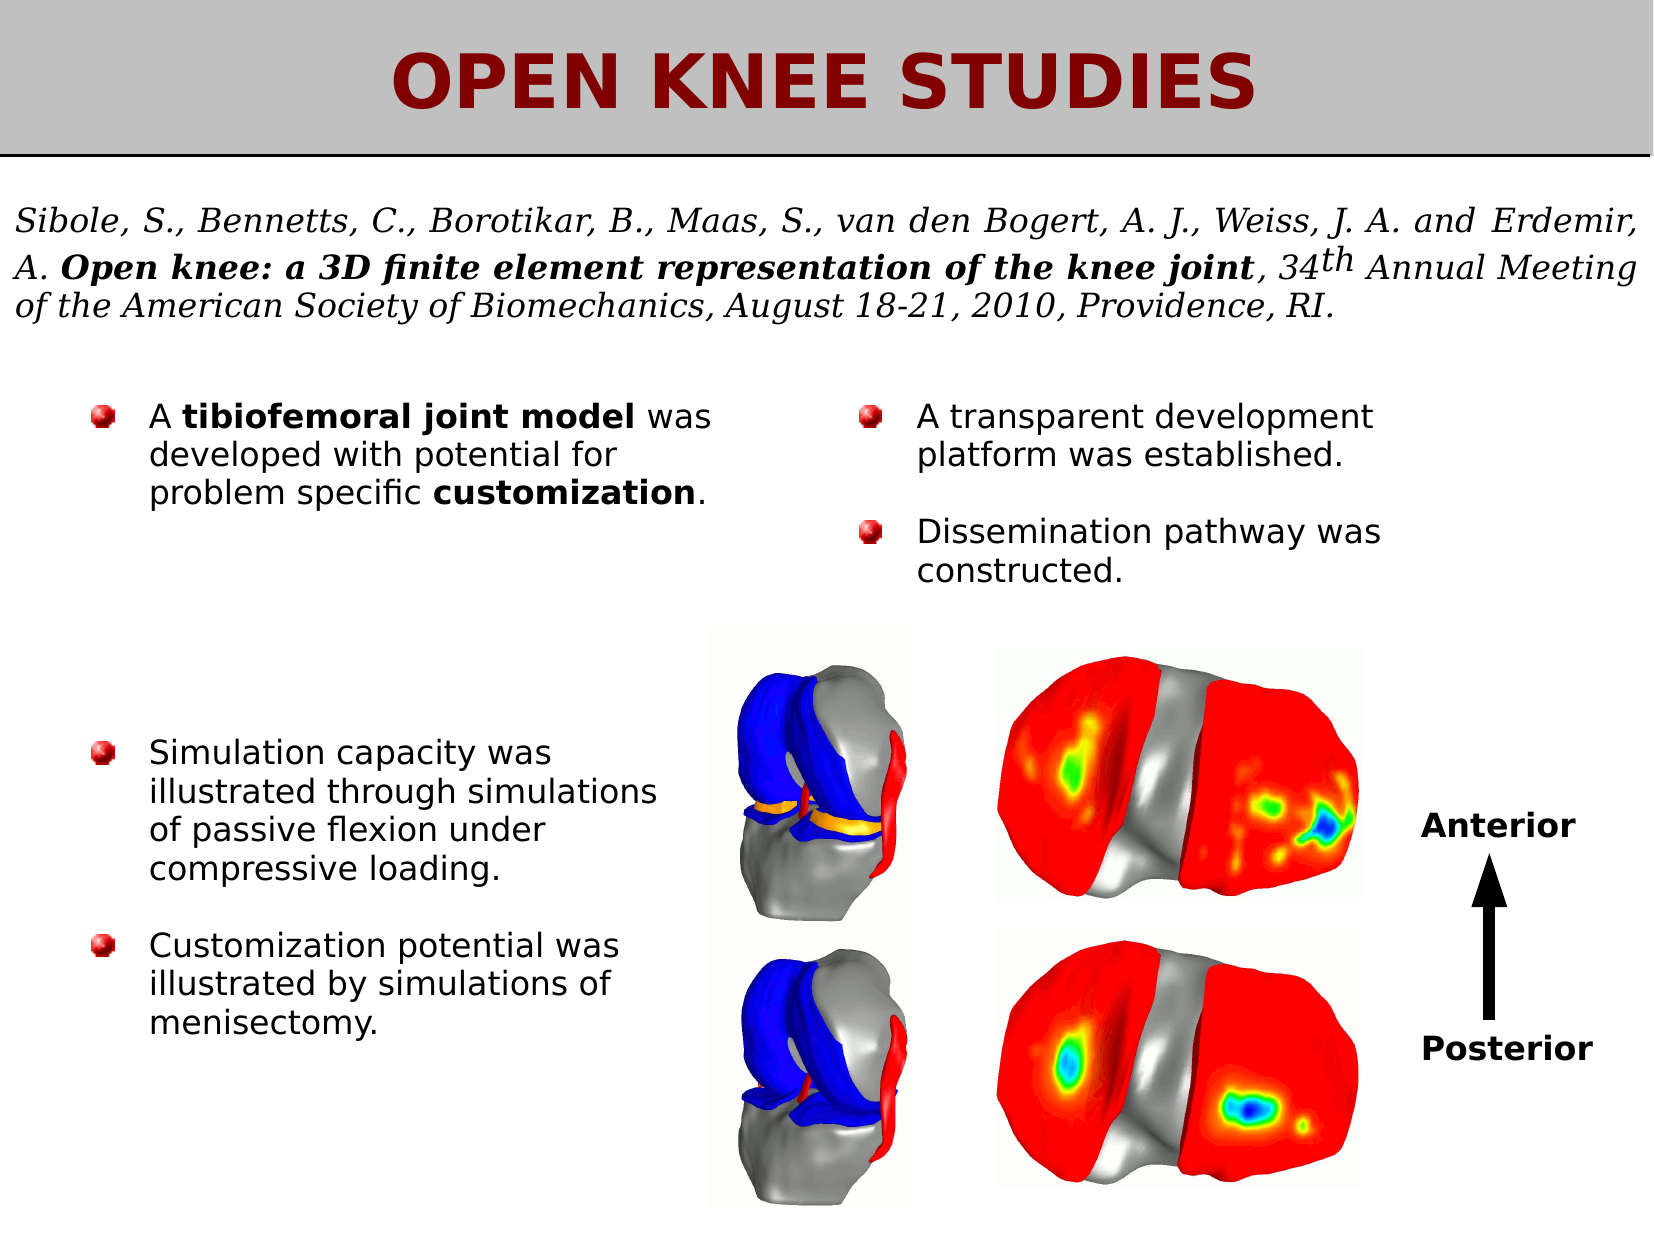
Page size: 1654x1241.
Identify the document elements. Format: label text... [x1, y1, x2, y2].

text_box Sibole, S., Bennetts, C., Borotikar, B., Maas, S., van den Bogert, A. J., Weiss, J. A. and Erdemir, A. Open knee: a 3D finite element representation of the knee joint, 34th Annual Meeting of the American Society of Biomechanics, August 18-21, 2010, Providence, RI. [0, 194, 1653, 334]
picture [710, 625, 913, 1208]
text_box Simulation capacity was illustrated through simulations of passive flexion under compressive loading. Customization potential was illustrated by simulations of menisectomy. [77, 726, 676, 1104]
text_box OPEN KNEE STUDIES [0, 31, 1651, 134]
text_box Posterior [1406, 1022, 1609, 1077]
text_box [0, 0, 1654, 156]
text_box A transparent development platform was established. Dissemination pathway was constructed. [844, 389, 1499, 614]
text_box Anterior [1406, 798, 1591, 853]
text_box A tibiofemoral joint model was developed with potential for problem specific customization. [76, 389, 731, 539]
picture [995, 929, 1361, 1188]
picture [995, 646, 1362, 902]
